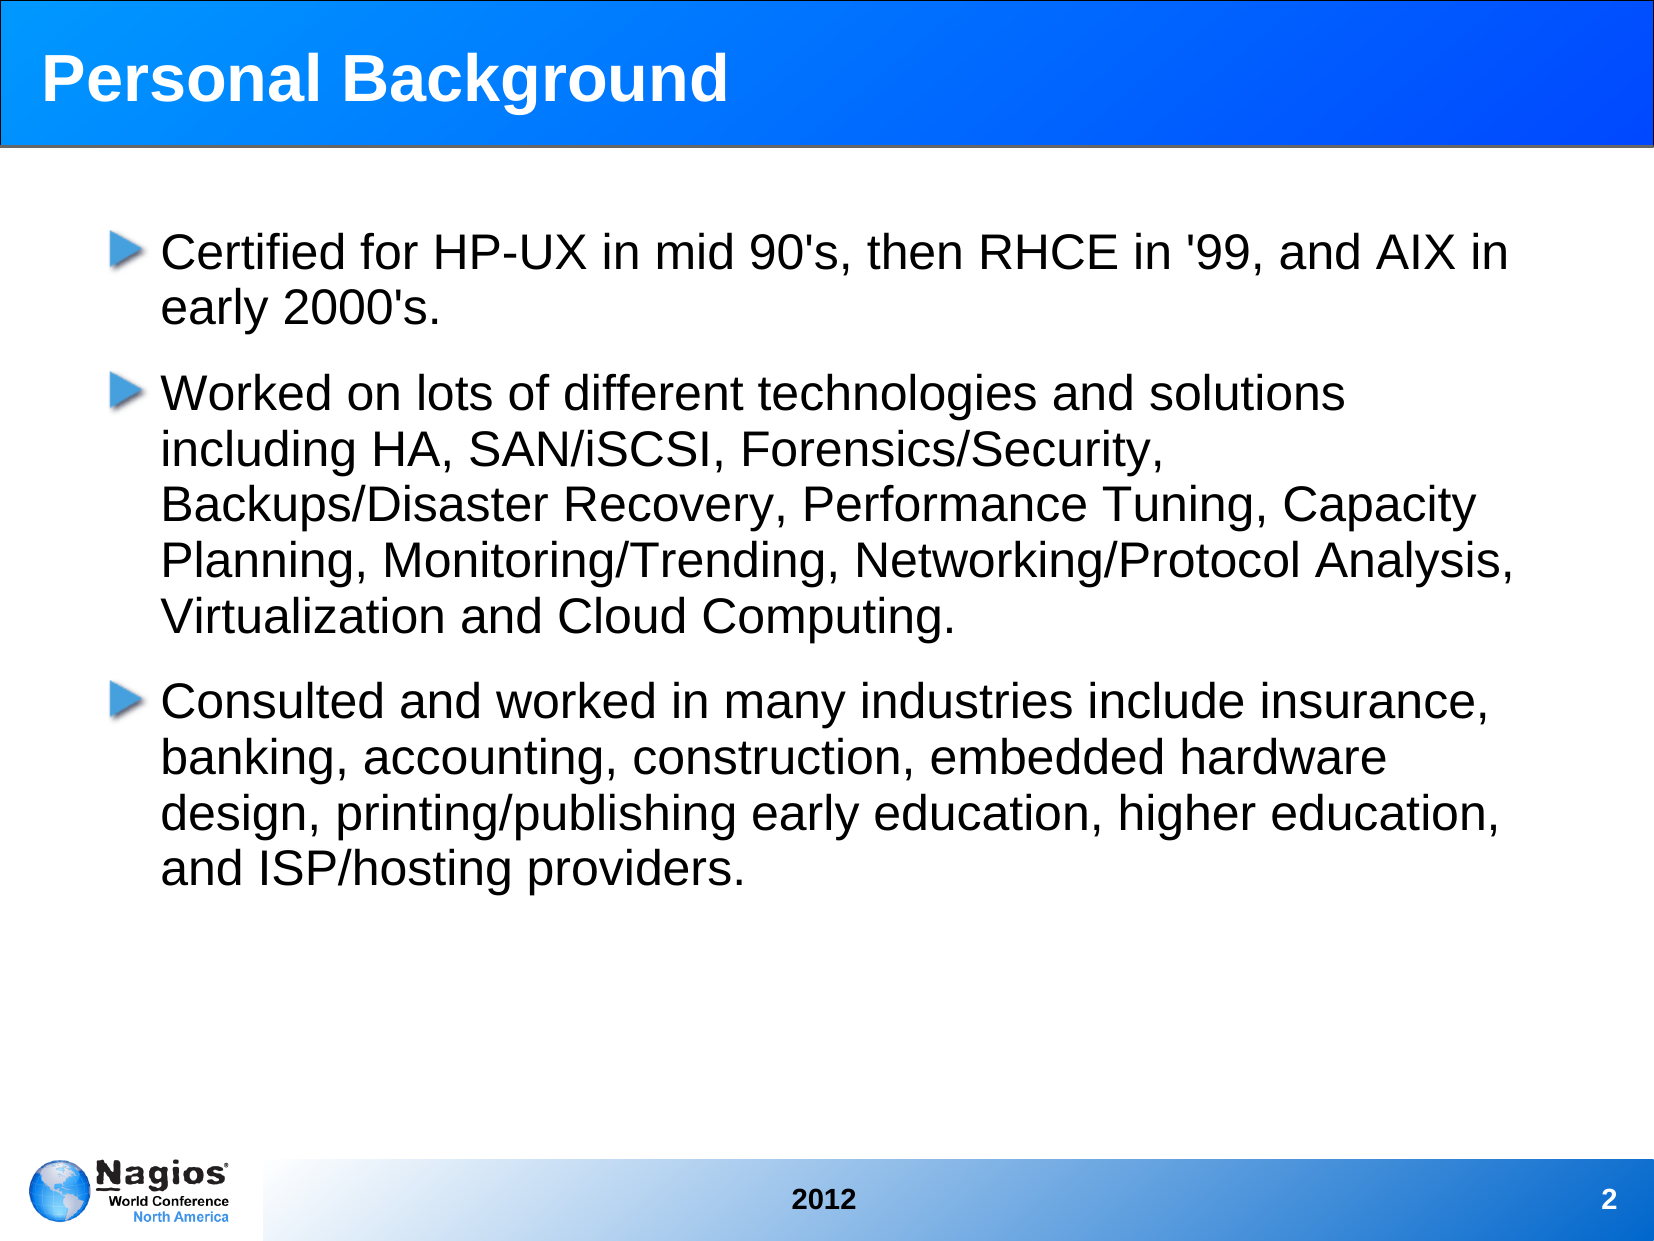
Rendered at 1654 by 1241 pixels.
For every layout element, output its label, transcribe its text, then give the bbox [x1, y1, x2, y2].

title Personal Background [41, 0, 1248, 182]
picture [29, 1159, 229, 1235]
list Certified for HP-UX in mid 90's, then RHCE in '99, and AIX in early 2000's. Worked on lots of different technologies and solutions including HA, SAN/iSCSI, Forensics/Security, Backups/Disaster Recovery, Performance Tuning, Capacity Planning, Monitoring/Trending, Networking/Protocol Analysis, Virtualization and Cloud Computing. Consulted and worked in many industries include insurance, banking, accounting, construction, embedded hardware design, printing/publishing early education, higher education, and ISP/hosting providers. [89, 224, 1550, 1043]
